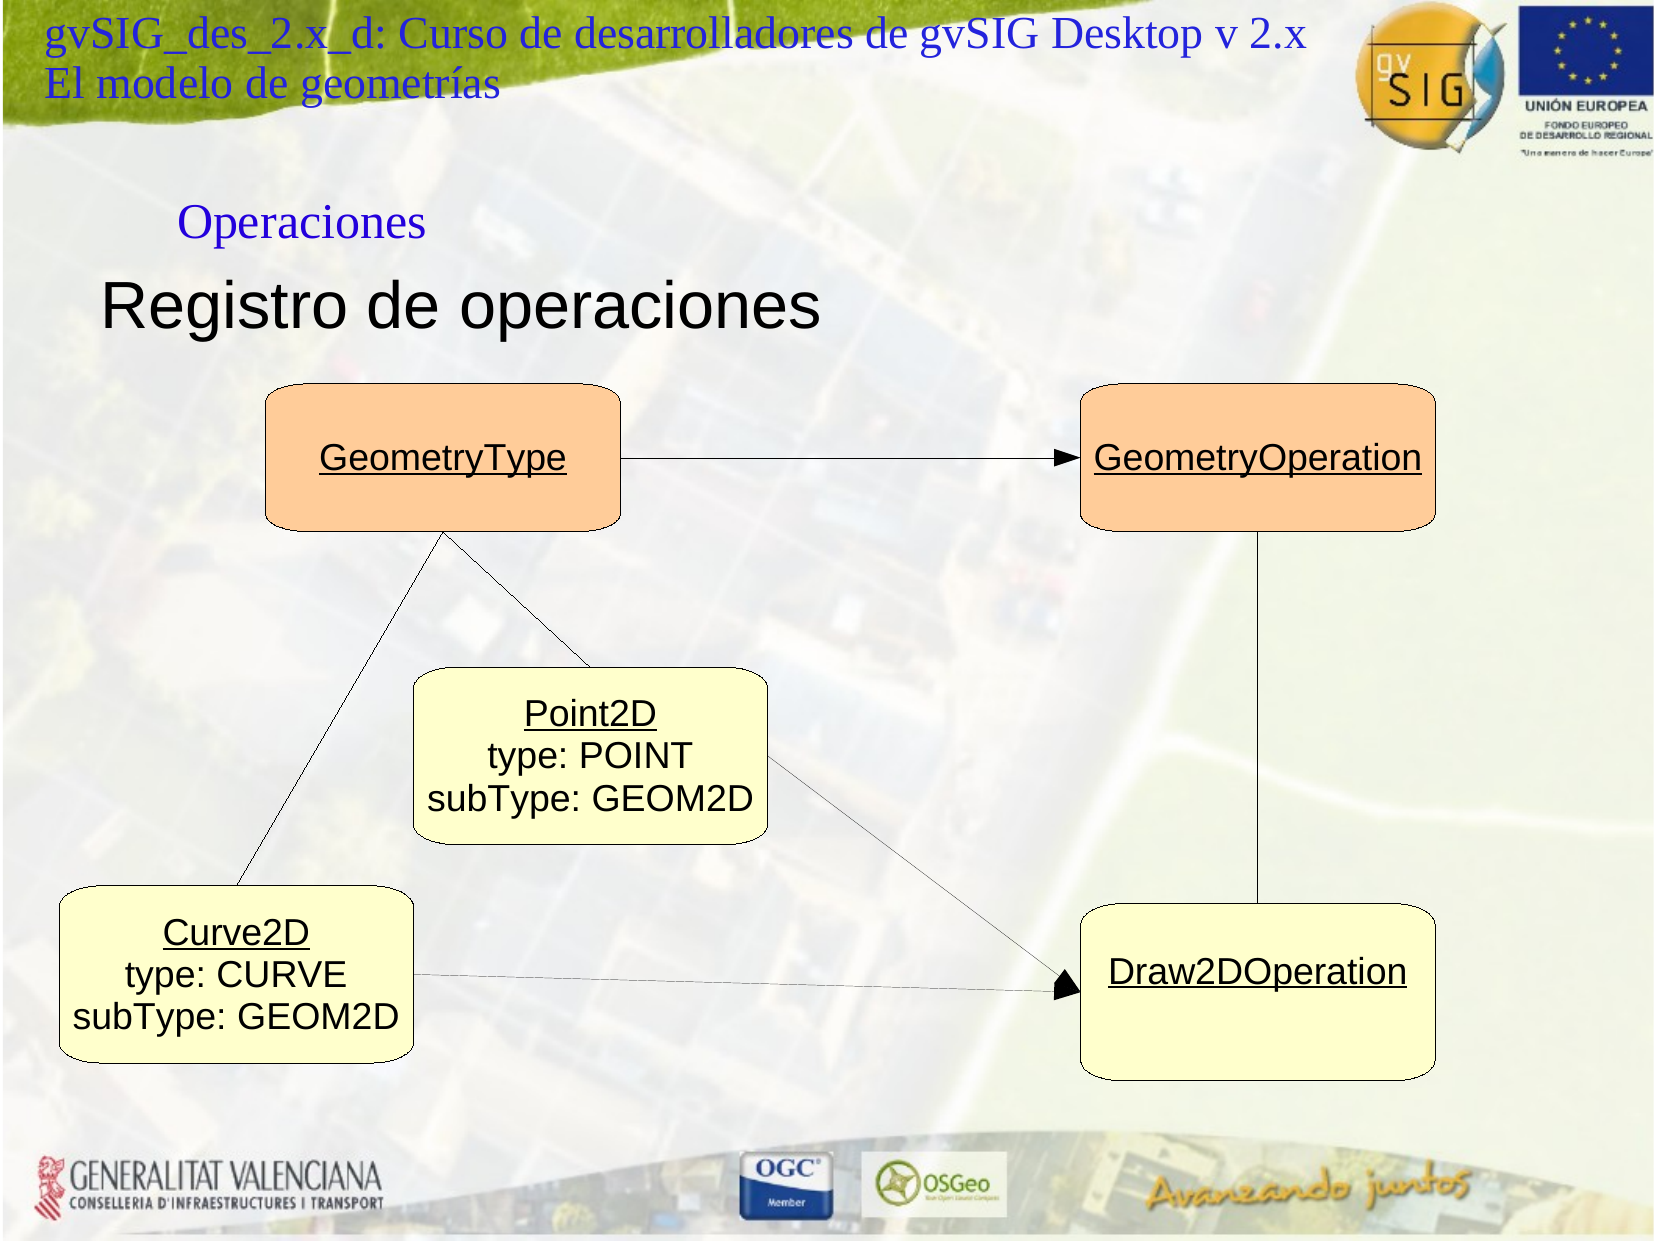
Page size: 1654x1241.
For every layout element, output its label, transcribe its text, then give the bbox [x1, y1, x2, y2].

list Registro de operaciones [82, 268, 1571, 621]
text_box Draw2DOperation [1080, 903, 1436, 1081]
text_box GeometryType [265, 383, 621, 532]
text_box GeometryOperation [1080, 383, 1436, 532]
title Operaciones [177, 95, 1329, 347]
text_box Curve2D type: CURVE subType: GEOM2D [59, 885, 414, 1064]
picture [2, 0, 1654, 1241]
text_box Point2D type: POINT subType: GEOM2D [413, 667, 768, 845]
